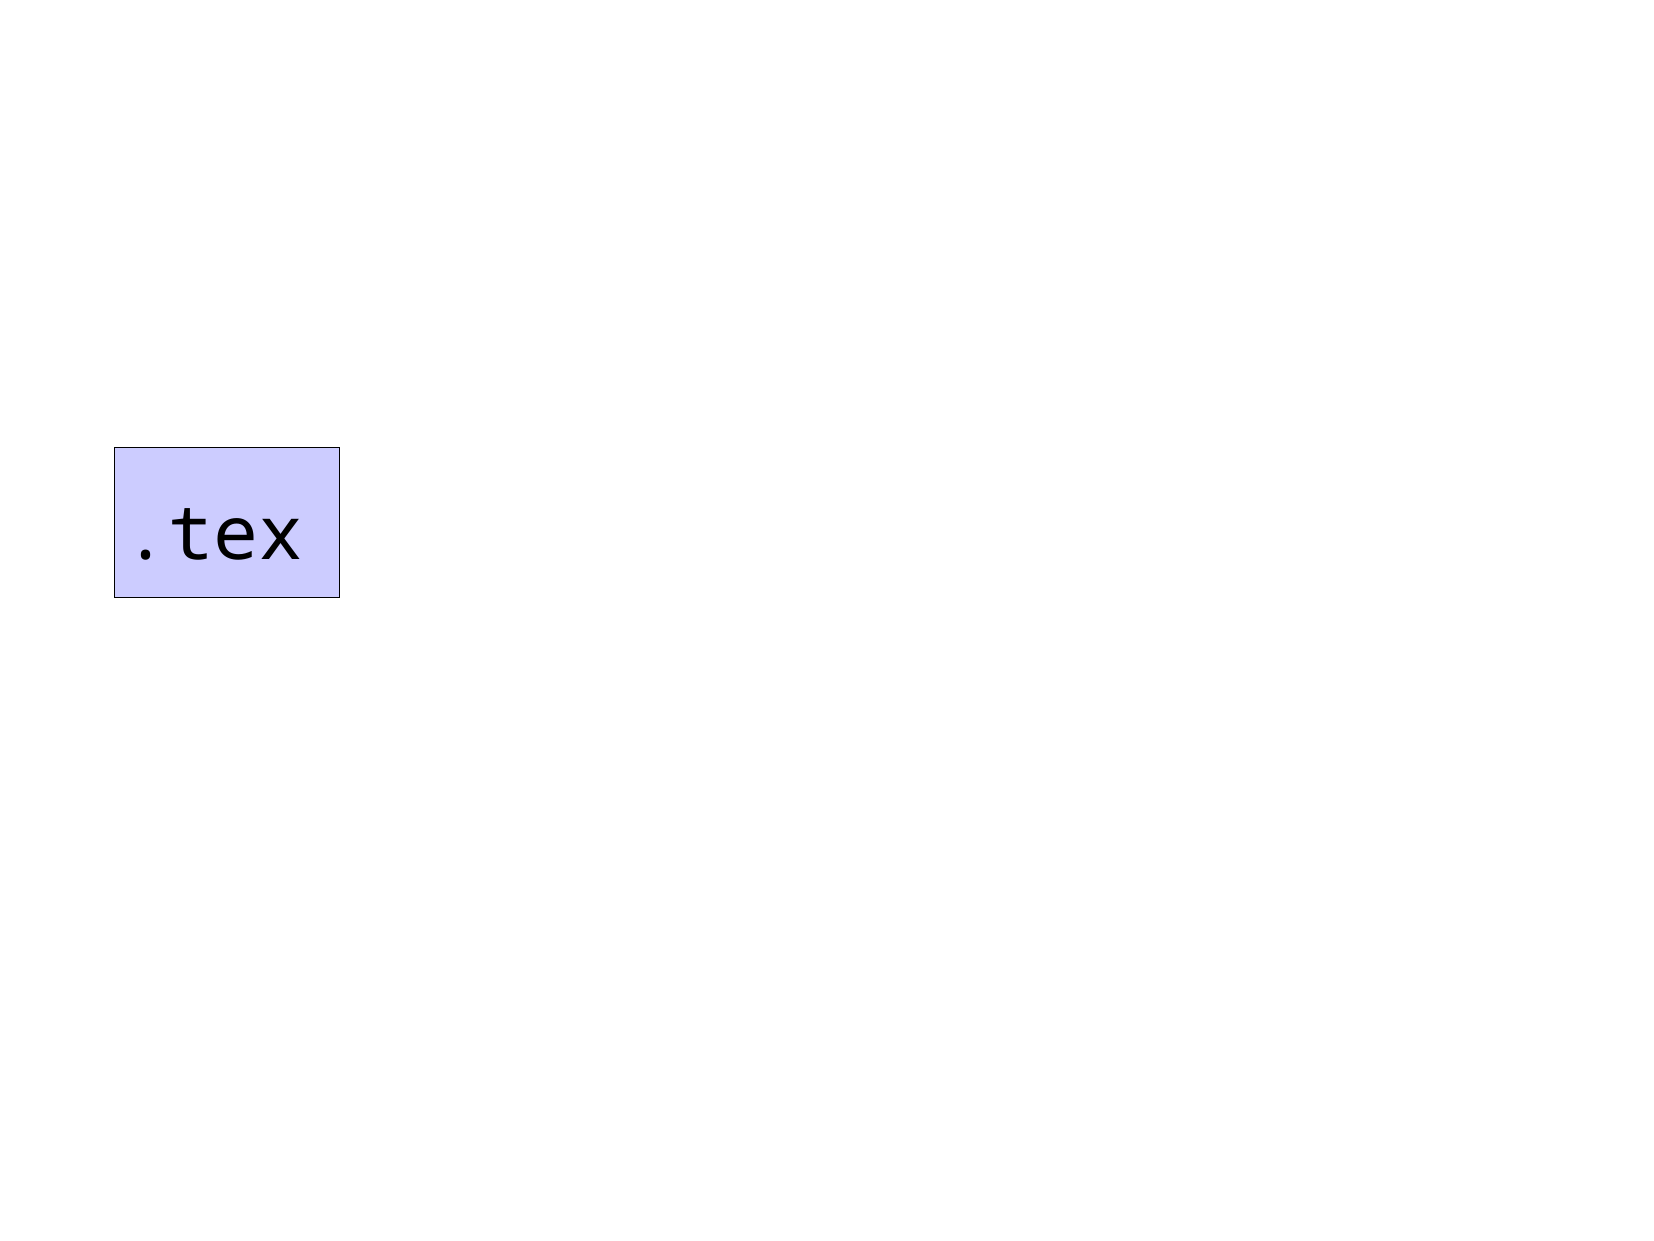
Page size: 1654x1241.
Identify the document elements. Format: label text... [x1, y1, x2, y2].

text_box .tex [92, 471, 334, 572]
text_box [114, 447, 340, 598]
